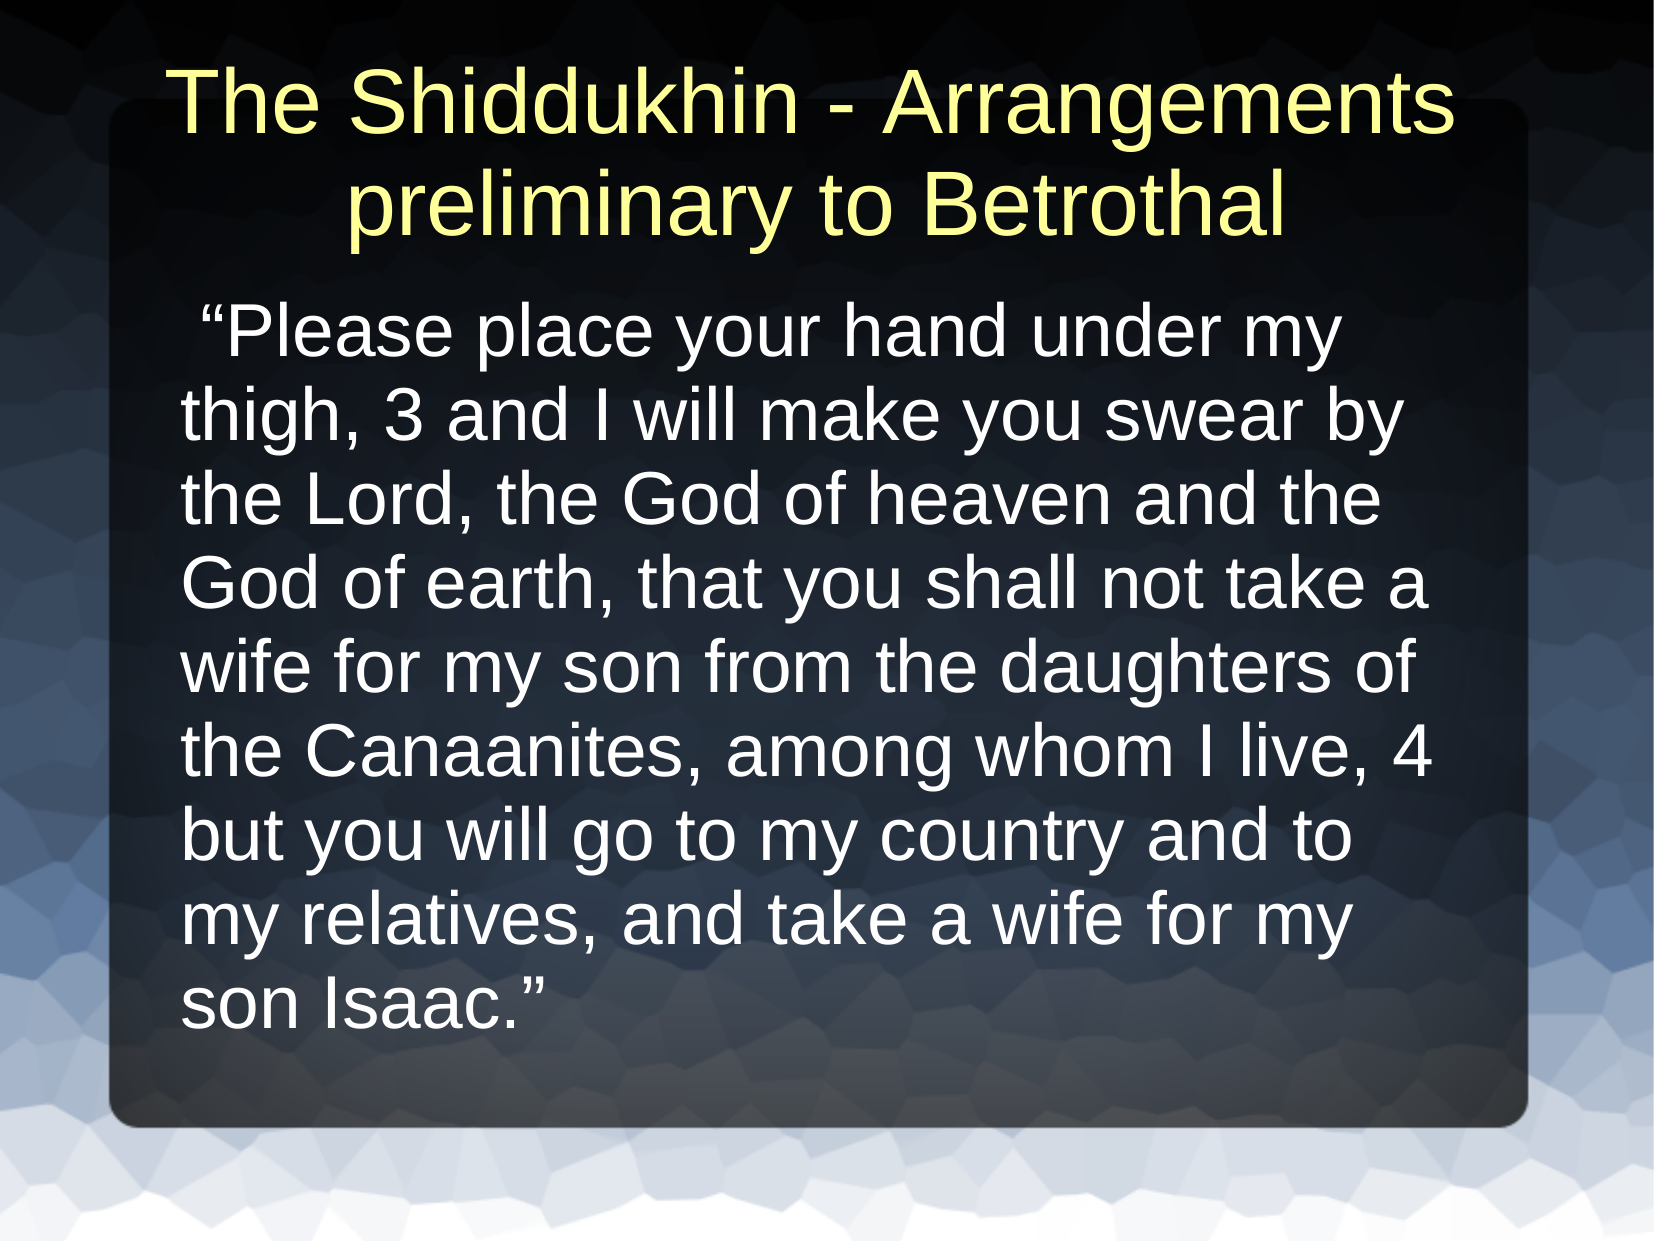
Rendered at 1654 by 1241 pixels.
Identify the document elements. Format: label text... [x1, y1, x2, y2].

subtitle [118, 290, 1506, 1109]
text_box “Please place your hand under my thigh, 3 and I will make you swear by the Lord, the God of heaven and the God of earth, that you shall not take a wife for my son from the daughters of the Canaanites, among whom I live, 4 but you will go to my country and to my relatives, and take a wife for my son Isaac.” [180, 288, 1471, 1081]
picture [0, 0, 1654, 1241]
title The Shiddukhin - Arrangements preliminary to Betrothal [118, 49, 1506, 257]
